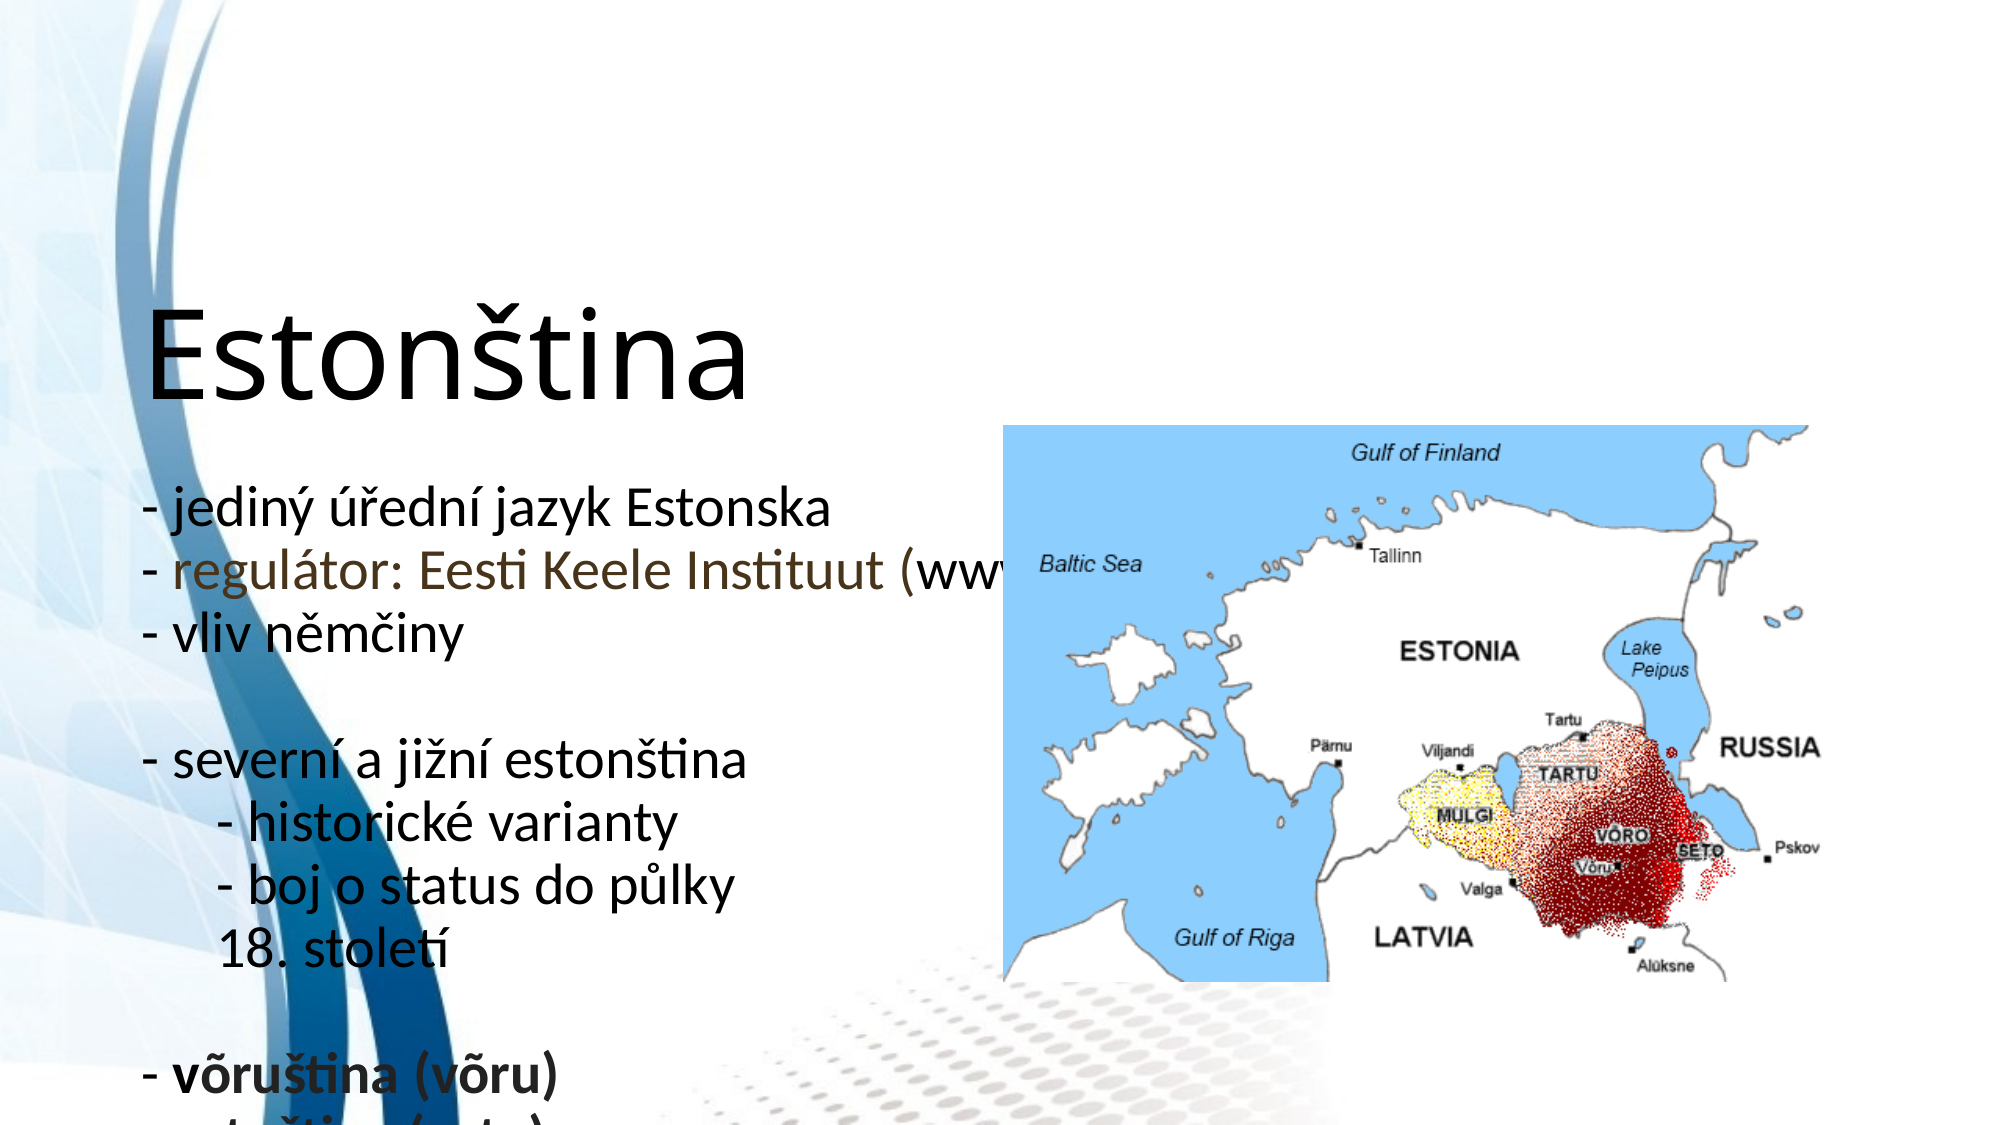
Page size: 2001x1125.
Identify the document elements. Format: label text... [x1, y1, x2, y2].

picture [0, 0, 1495, 1125]
picture [1003, 425, 1834, 982]
title Estonština - jediný úřední jazyk Estonska - regulátor: Eesti Keele Instituut (www.eki.ee/index.html.en) - vliv němčiny - severní a jižní estonština - historické varianty - boj o status do půlky 18. století - võruština (võru) - setučtina (seto) [141, 156, 1867, 1125]
